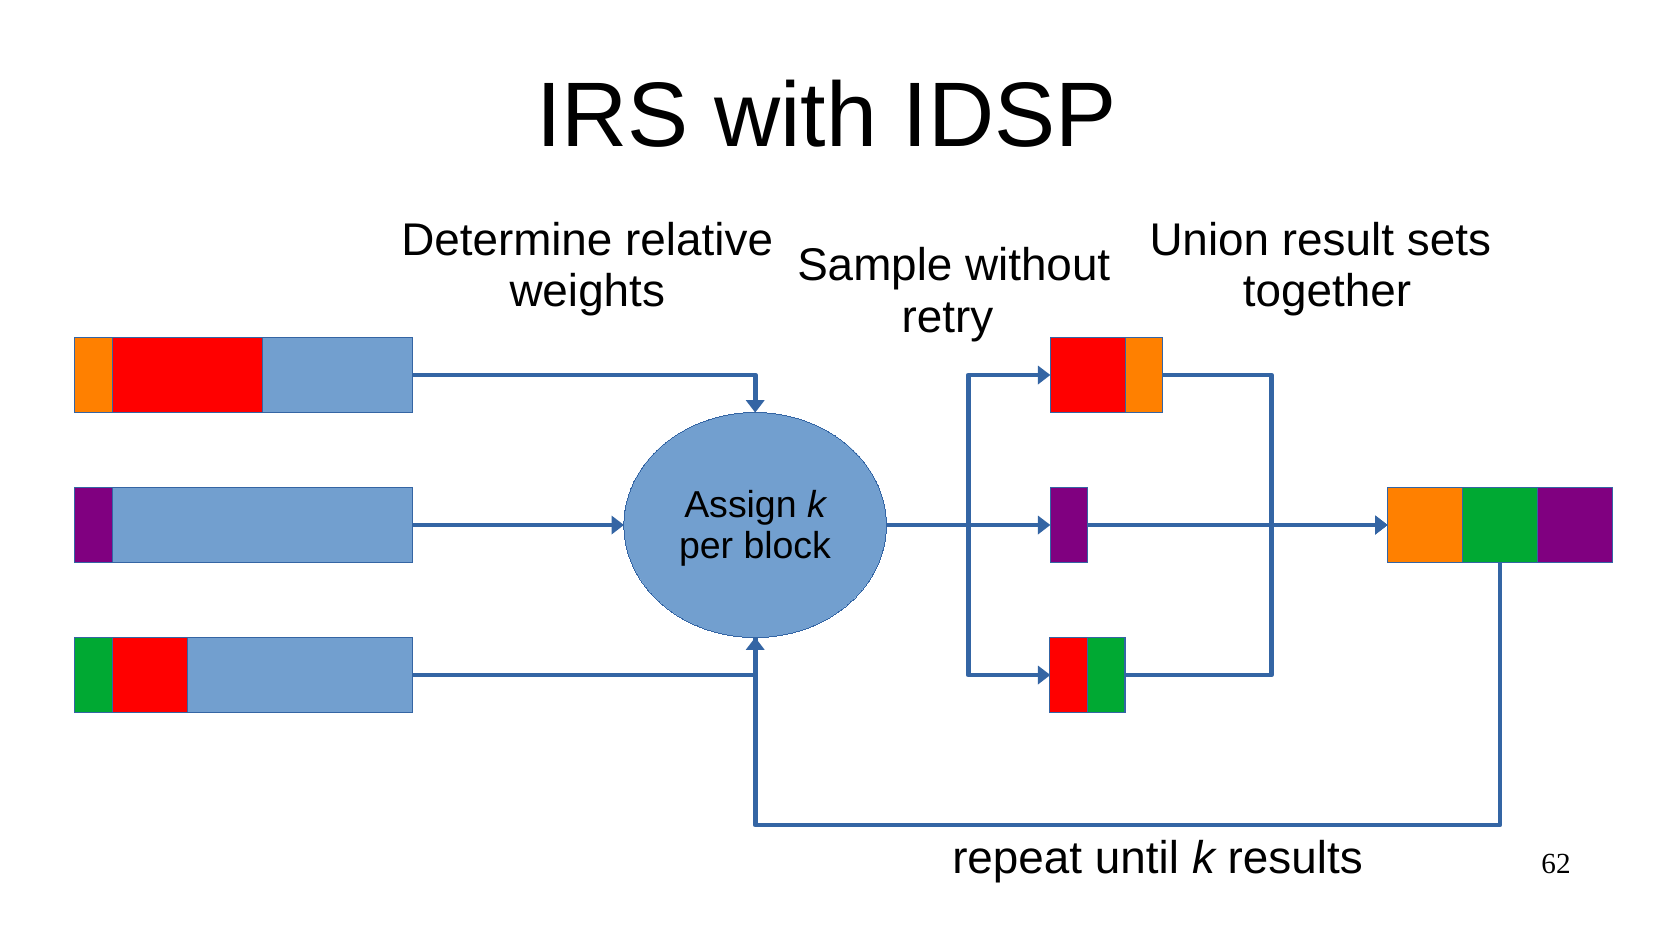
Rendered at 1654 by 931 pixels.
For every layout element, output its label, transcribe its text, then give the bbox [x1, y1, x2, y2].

text_box repeat until k results [937, 825, 1377, 892]
text_box [1050, 487, 1088, 563]
text_box Union result sets together [1134, 206, 1519, 324]
text_box Determine relative weights [386, 206, 788, 324]
title IRS with IDSP [82, 37, 1571, 193]
text_box [74, 487, 413, 563]
text_box [1050, 337, 1163, 413]
text_box [1049, 637, 1126, 713]
text_box [74, 637, 413, 713]
text_box Sample without retry [782, 231, 1126, 350]
text_box Assign k per block [623, 412, 887, 638]
text_box [74, 337, 413, 413]
text_box [1387, 487, 1613, 563]
